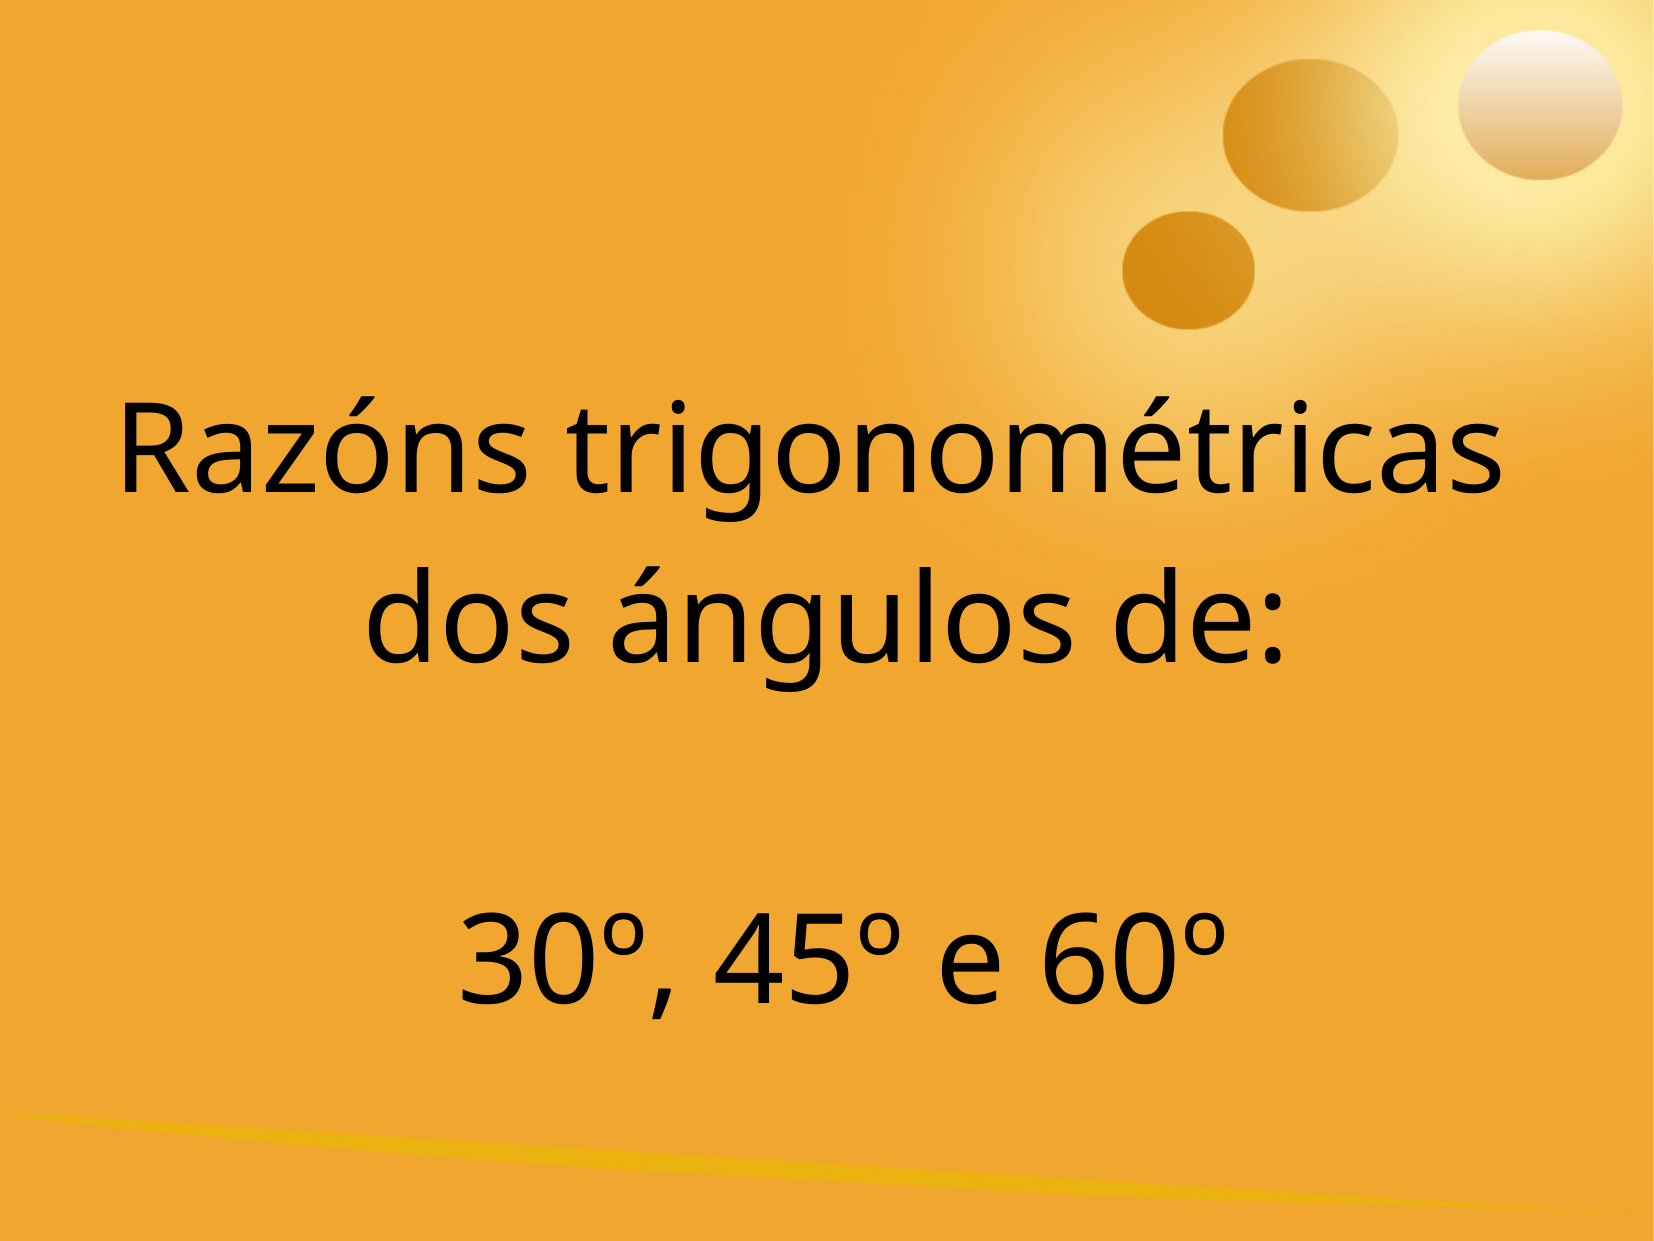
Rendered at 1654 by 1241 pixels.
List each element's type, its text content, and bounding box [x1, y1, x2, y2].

picture [0, 0, 1654, 1241]
text_box Razóns trigonométricas dos ángulos de: 30º, 45º e 60º [59, 351, 1595, 1063]
